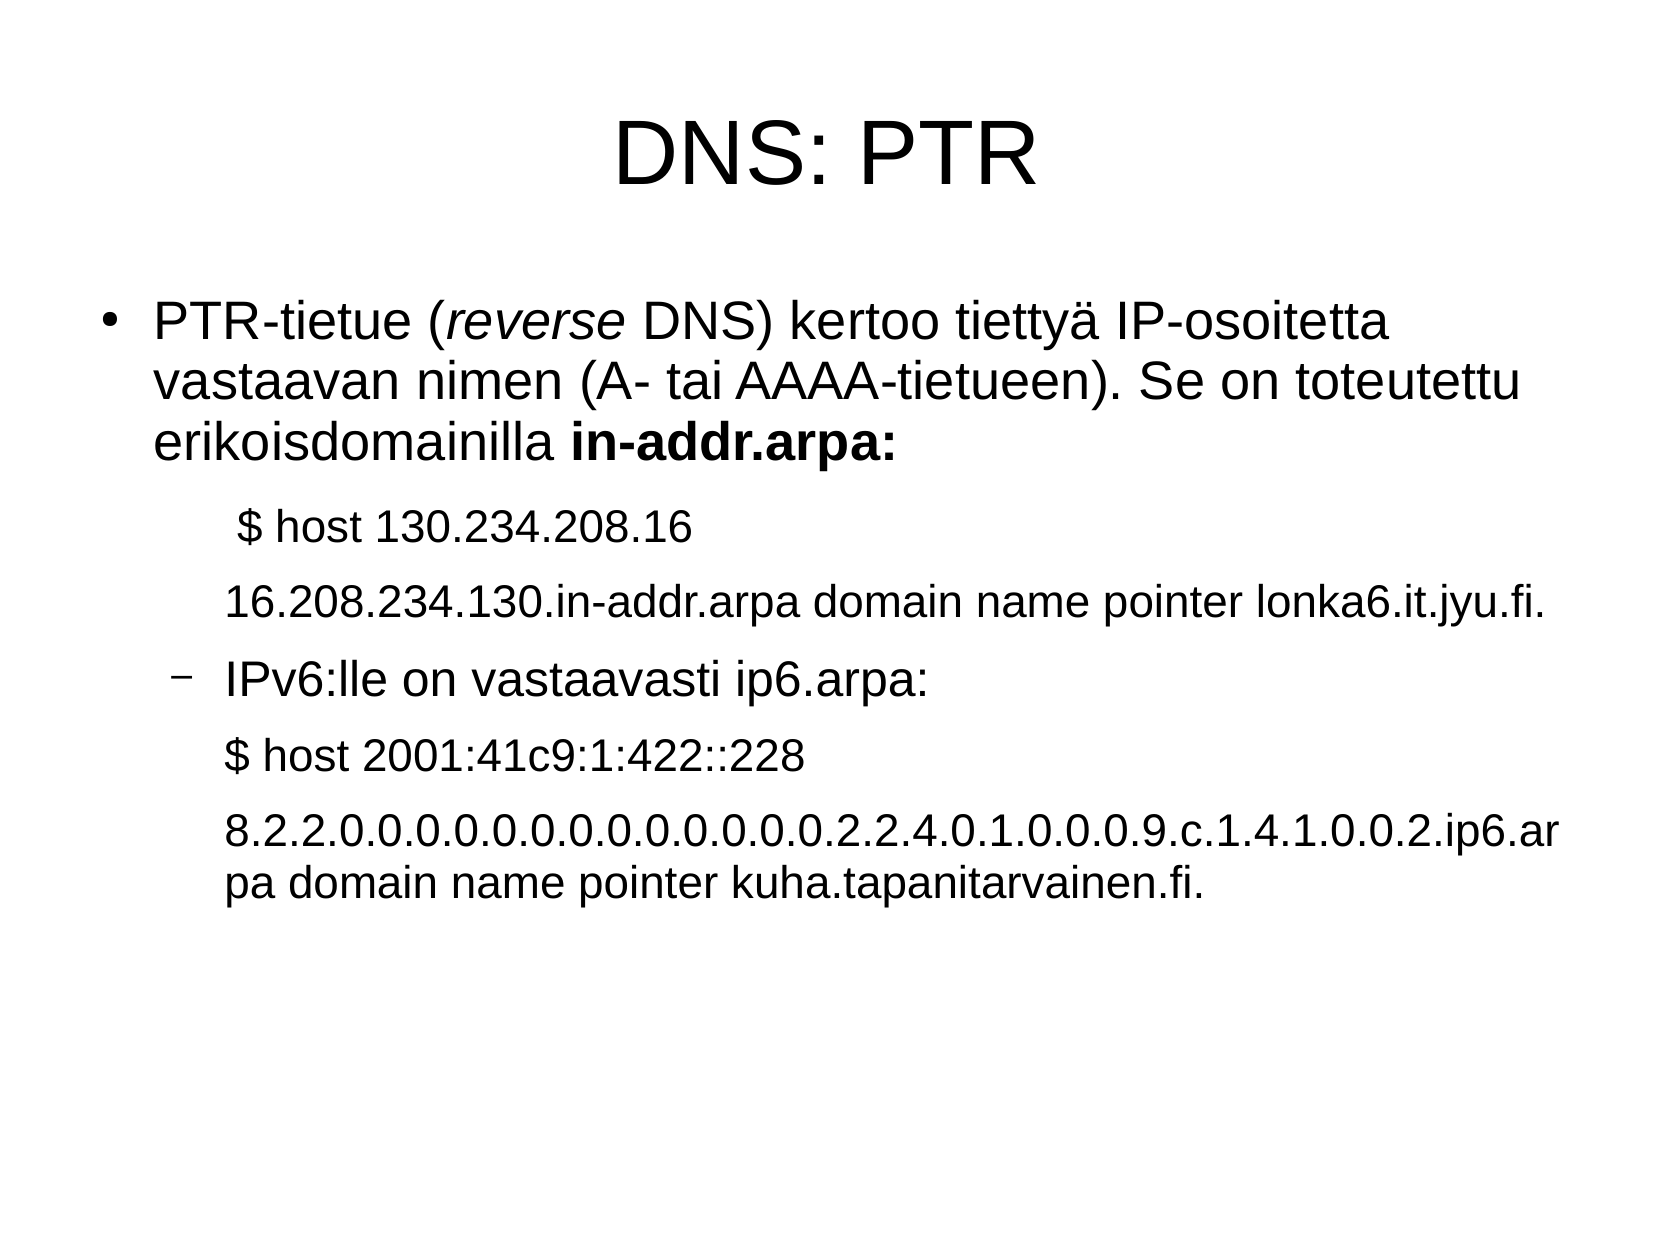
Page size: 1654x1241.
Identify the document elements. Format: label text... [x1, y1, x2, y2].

list PTR-tietue (reverse DNS) kertoo tiettyä IP-osoitetta vastaavan nimen (A- tai AAAA-tietueen). Se on toteutettu erikoisdomainilla in-addr.arpa: $ host 130.234.208.16 16.208.234.130.in-addr.arpa domain name pointer lonka6.it.jyu.fi. IPv6:lle on vastaavasti ip6.arpa: $ host 2001:41c9:1:422::228 8.2.2.0.0.0.0.0.0.0.0.0.0.0.0.0.2.2.4.0.1.0.0.0.9.c.1.4.1.0.0.2.ip6.arpa domain name pointer kuha.tapanitarvainen.fi. [82, 290, 1571, 1010]
title DNS: PTR [82, 49, 1571, 257]
